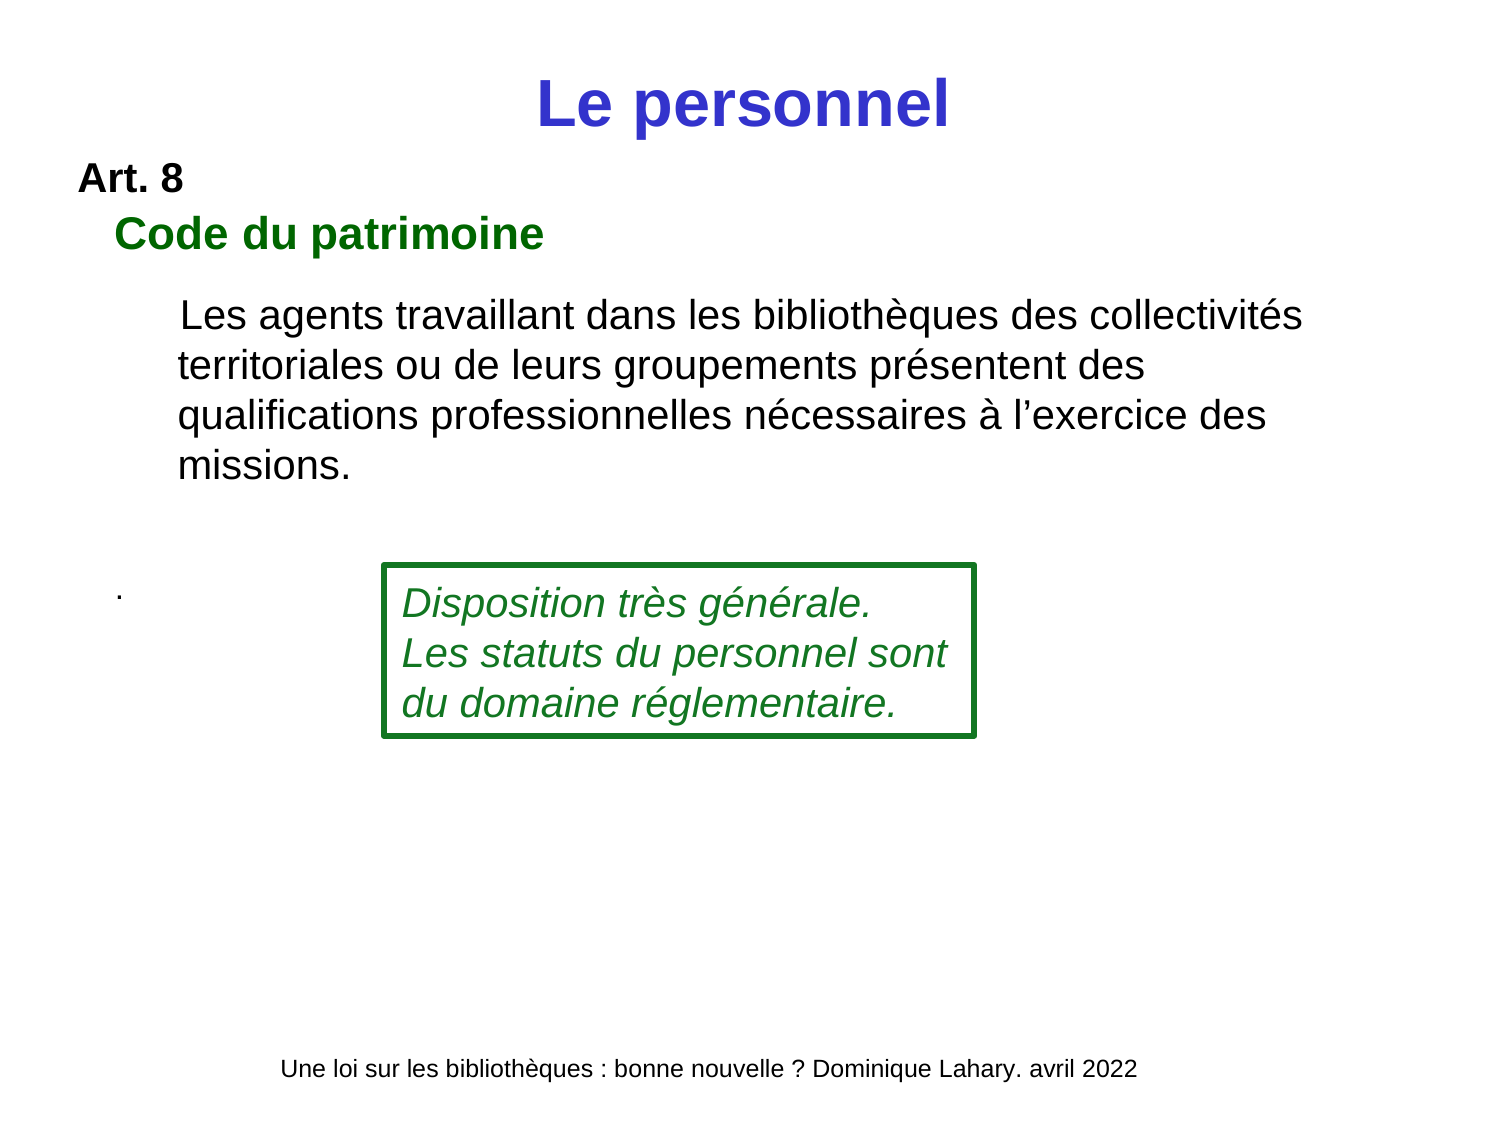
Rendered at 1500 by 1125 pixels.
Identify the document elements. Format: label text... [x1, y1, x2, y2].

text_box Code du patrimoine Les agents travaillant dans les bibliothèques des collectivités territoriales ou de leurs groupements présentent des qualifications professionnelles nécessaires à l’exercice des missions. . [100, 196, 1400, 826]
text_box Art. 8 [62, 143, 294, 259]
text_box Disposition très générale. Les statuts du personnel sont du domaine réglementaire. [383, 564, 975, 736]
text_box Le personnel [49, 0, 1438, 200]
text_box Une loi sur les bibliothèques : bonne nouvelle ? Dominique Lahary. avril 2022 [265, 1044, 1300, 1120]
